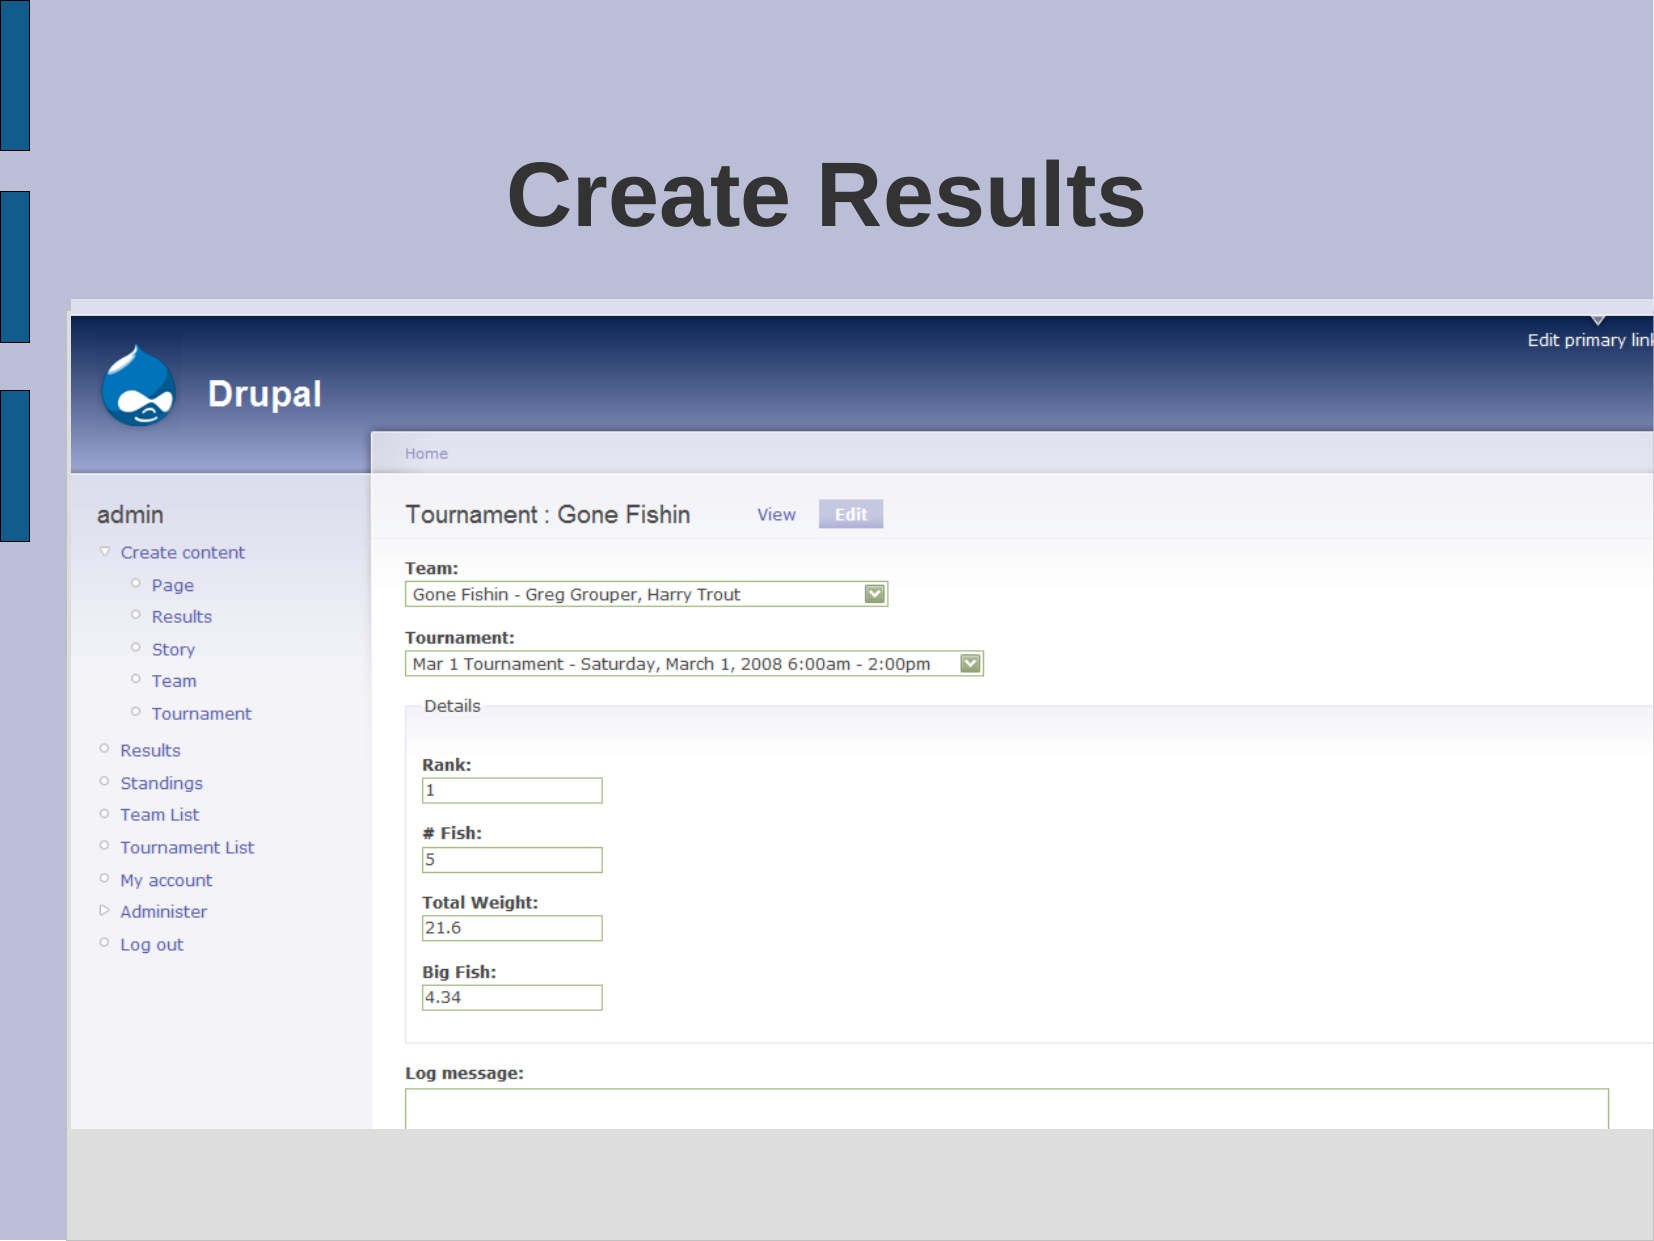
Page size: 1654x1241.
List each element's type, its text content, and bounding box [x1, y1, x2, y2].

title Create Results [121, 91, 1534, 299]
picture [71, 299, 1654, 1129]
